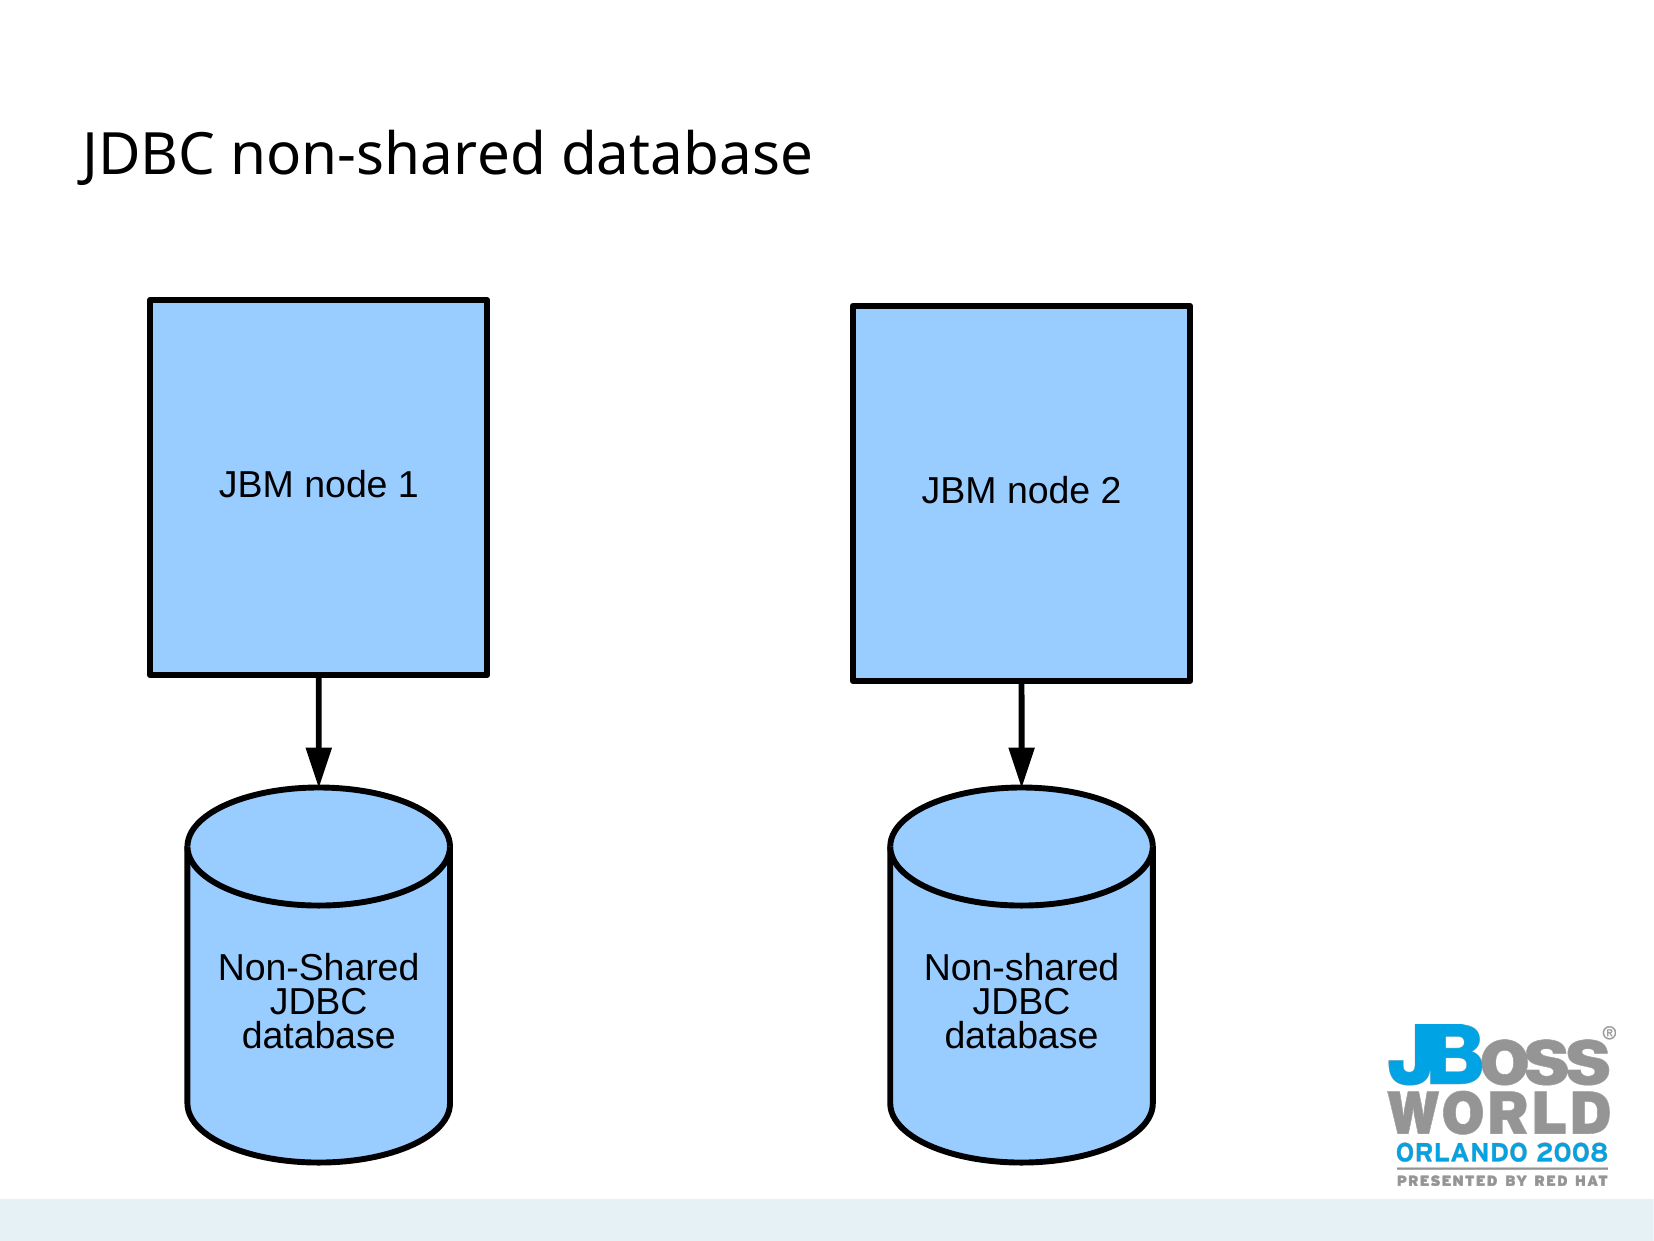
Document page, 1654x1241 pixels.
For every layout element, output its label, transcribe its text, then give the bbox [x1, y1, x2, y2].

picture [1446, 1037, 1464, 1048]
picture [0, 1199, 1654, 1241]
picture [1446, 1058, 1466, 1071]
title JDBC non-shared database [82, 56, 1571, 249]
text_box JBM node 2 [852, 305, 1191, 681]
text_box JBM node 1 [149, 300, 488, 676]
text_box Non-shared JDBC database [890, 787, 1153, 1163]
picture [1387, 1024, 1616, 1186]
text_box Non-Shared JDBC database [187, 787, 451, 1163]
